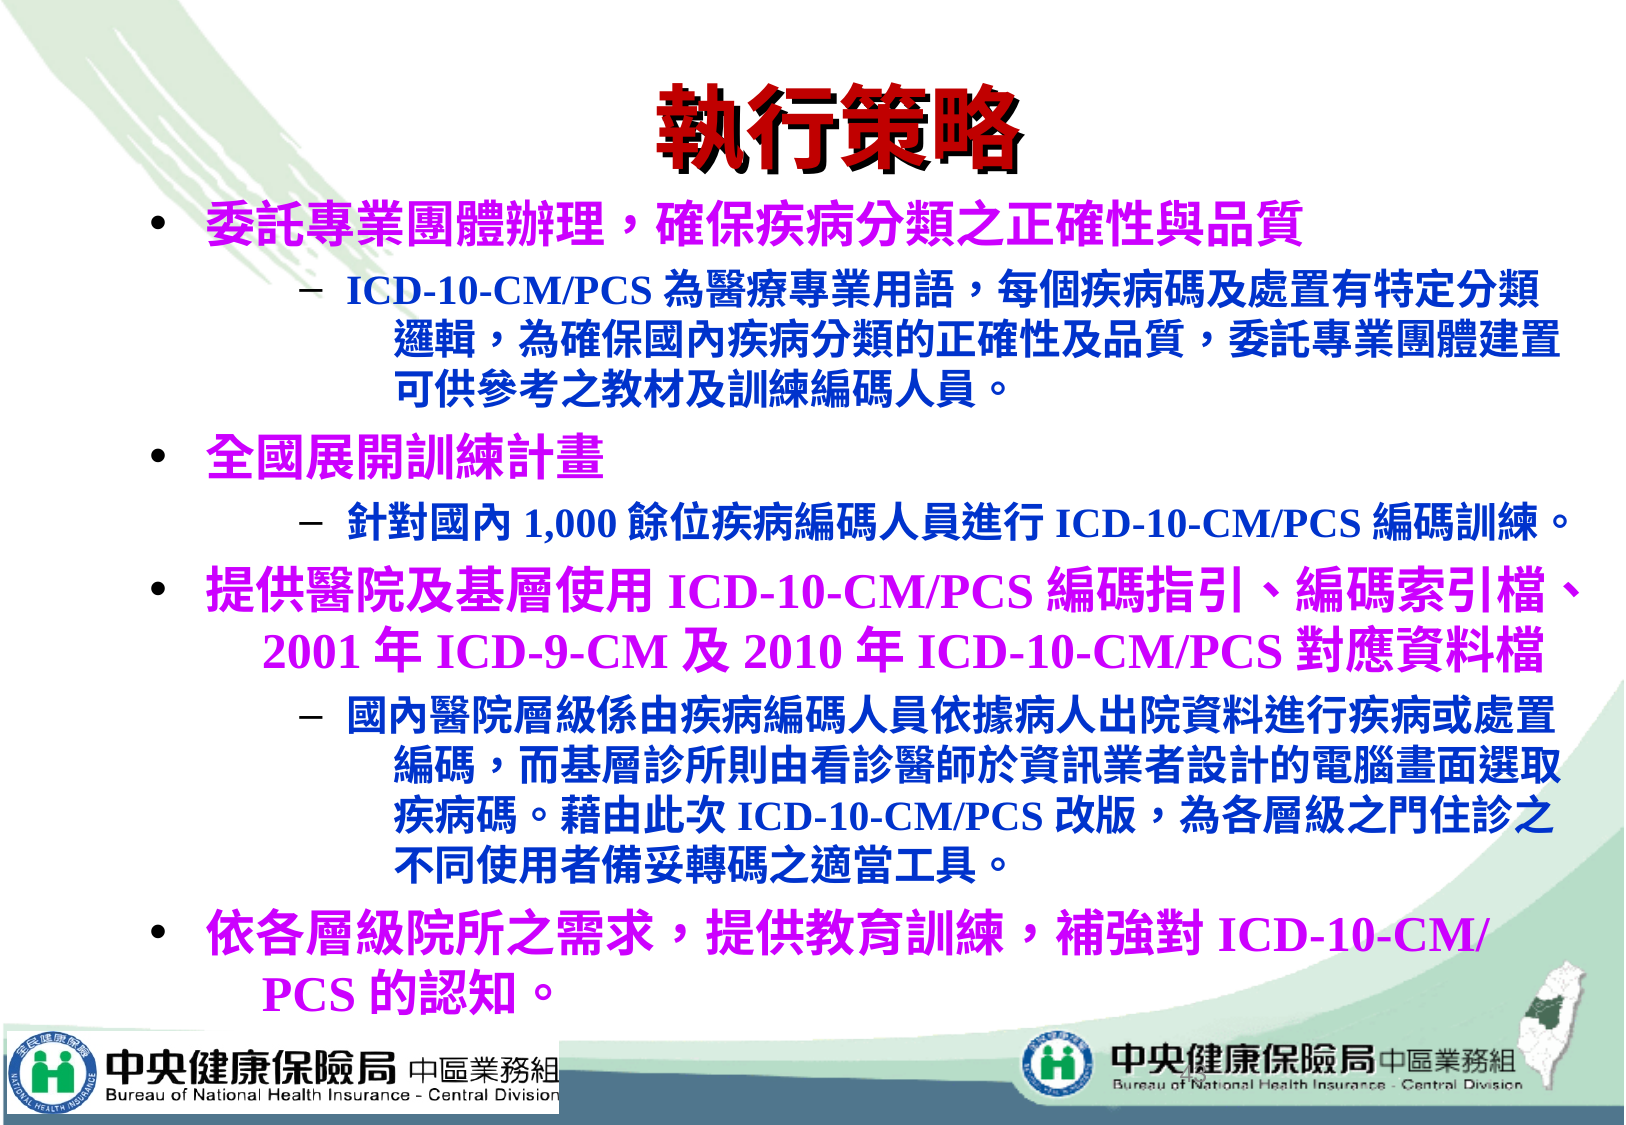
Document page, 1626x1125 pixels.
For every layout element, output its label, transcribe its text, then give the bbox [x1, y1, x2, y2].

title 執行策略 [108, 31, 1567, 219]
text_box [1164, 1042, 1544, 1103]
list 委託專業團體辦理，確保疾病分類之正確性與品質 ICD-10-CM/PCS為醫療專業用語，每個疾病碼及處置有特定分類邏輯，為確保國內疾病分類的正確性及品質，委託專業團體建置可供參考之教材及訓練編碼人員。 全國展開訓練計畫 針對國內1,000餘位疾病編碼人員進行ICD-10-CM/PCS編碼訓練。 提供醫院及基層使用ICD-10-CM/PCS編碼指引、編碼索引檔、2001年ICD-9-CM及2010年ICD-10-CM/PCS對應資料檔 國內醫院層級係由疾病編碼人員依據病人出院資料進行疾病或處置編碼，而基層診所則由看診醫師於資訊業者設計的電腦畫面選取疾病碼。藉由此次ICD-10-CM/PCS改版，為各層級之門住診之不同使用者備妥轉碼之適當工具。 依各層級院所之需求，提供教育訓練，補強對ICD-10-CM/ PCS的認知。 [134, 184, 1582, 1094]
